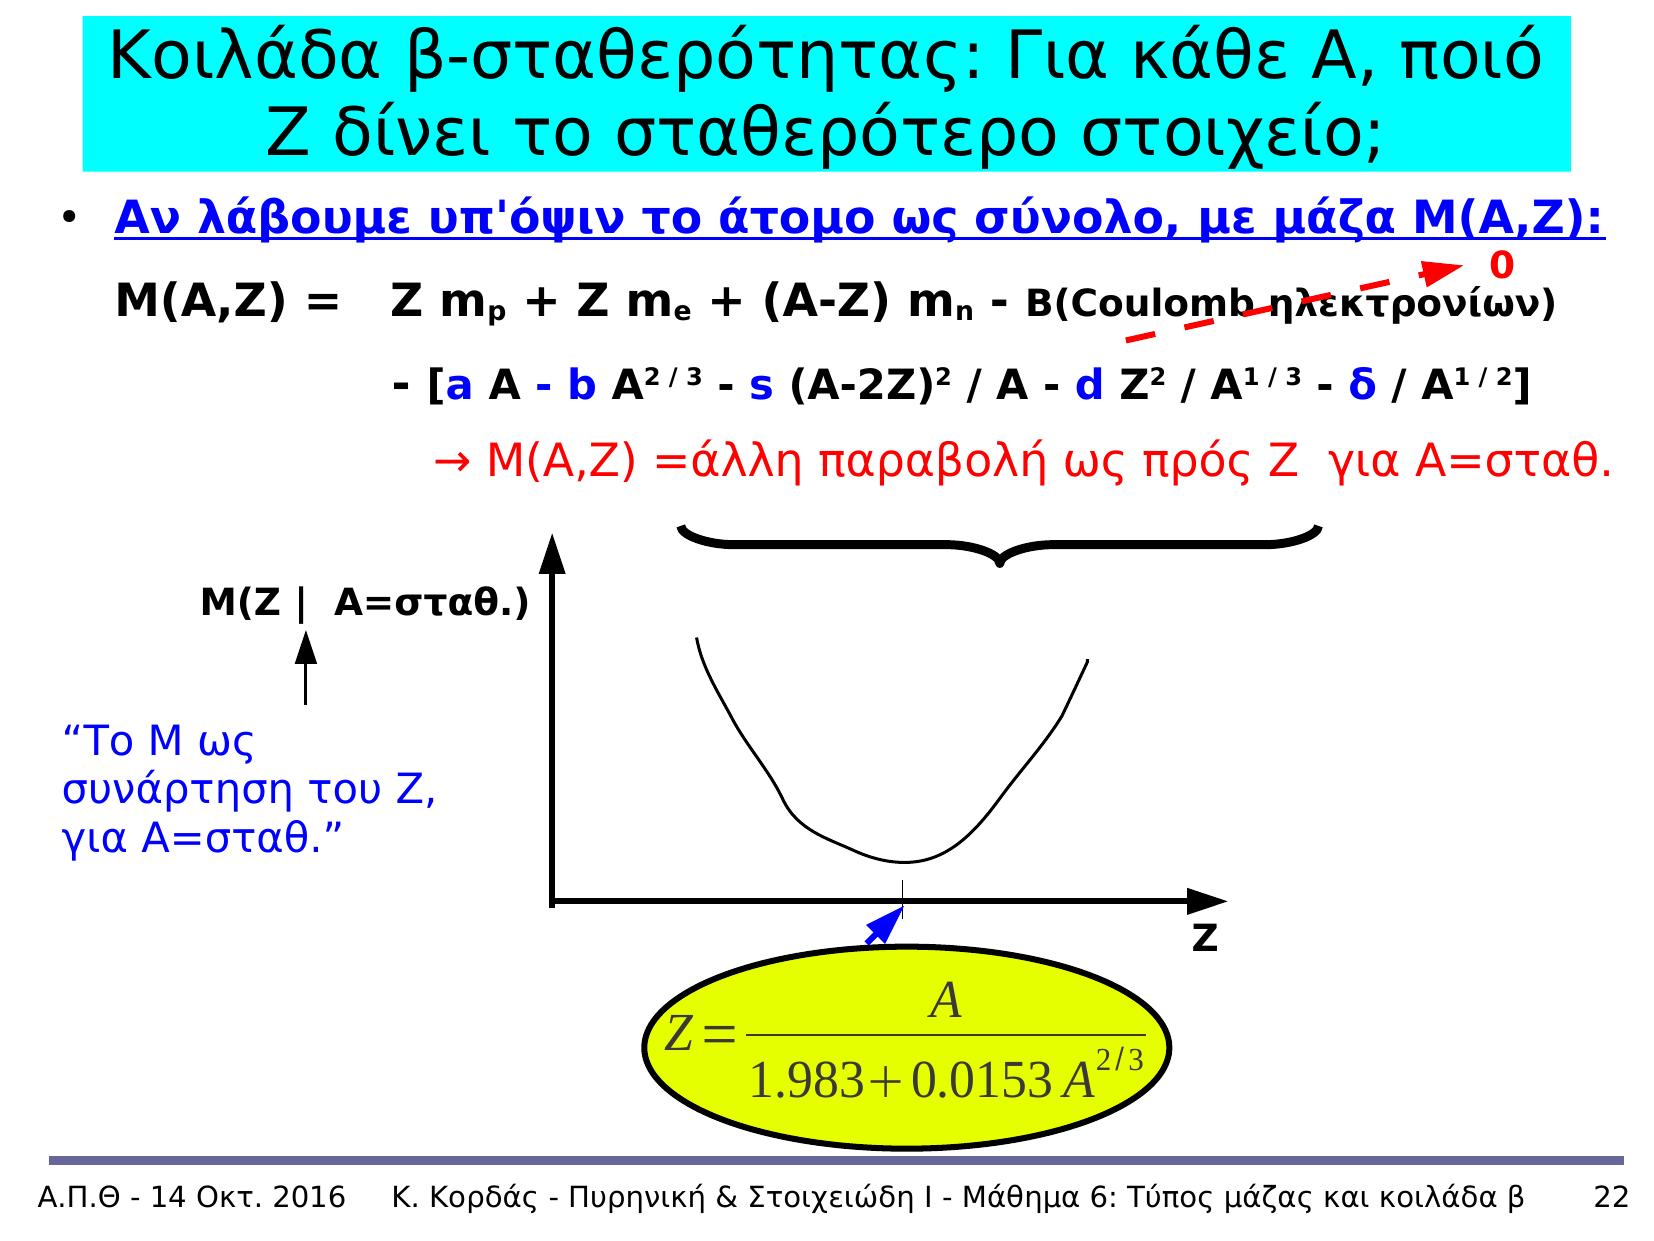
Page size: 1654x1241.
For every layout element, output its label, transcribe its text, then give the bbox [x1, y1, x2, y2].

title Κοιλάδα β-σταθερότητας: Για κάθε Α, ποιό Ζ δίνει το σταθερότερο στοιχείο; [82, 16, 1571, 172]
text_box Μ(Ζ | Α=σταθ.) [184, 572, 560, 632]
text_box Ζ [1176, 909, 1552, 969]
text_box [751, 1129, 1063, 1149]
list Αν λάβουμε υπ'όψιν το άτομο ως σύνολο, με μάζα Μ(Α,Ζ): M(A,Z) = Z mp + Z me + (A-Z) mn - B(Coulomb ηλεκτρονίων) - [a A - b A2 / 3 - s (Α-2Z)2 / A - d Z2 / A1 / 3 - δ / A1 / 2] → M(A,Z) =άλλη παραβολή ως πρός Ζ για Α=σταθ. [43, 191, 1619, 1129]
chart [648, 966, 1161, 1112]
text_box “Το Μ ως συνάρτηση του Ζ, για Α=σταθ.” [46, 709, 497, 871]
